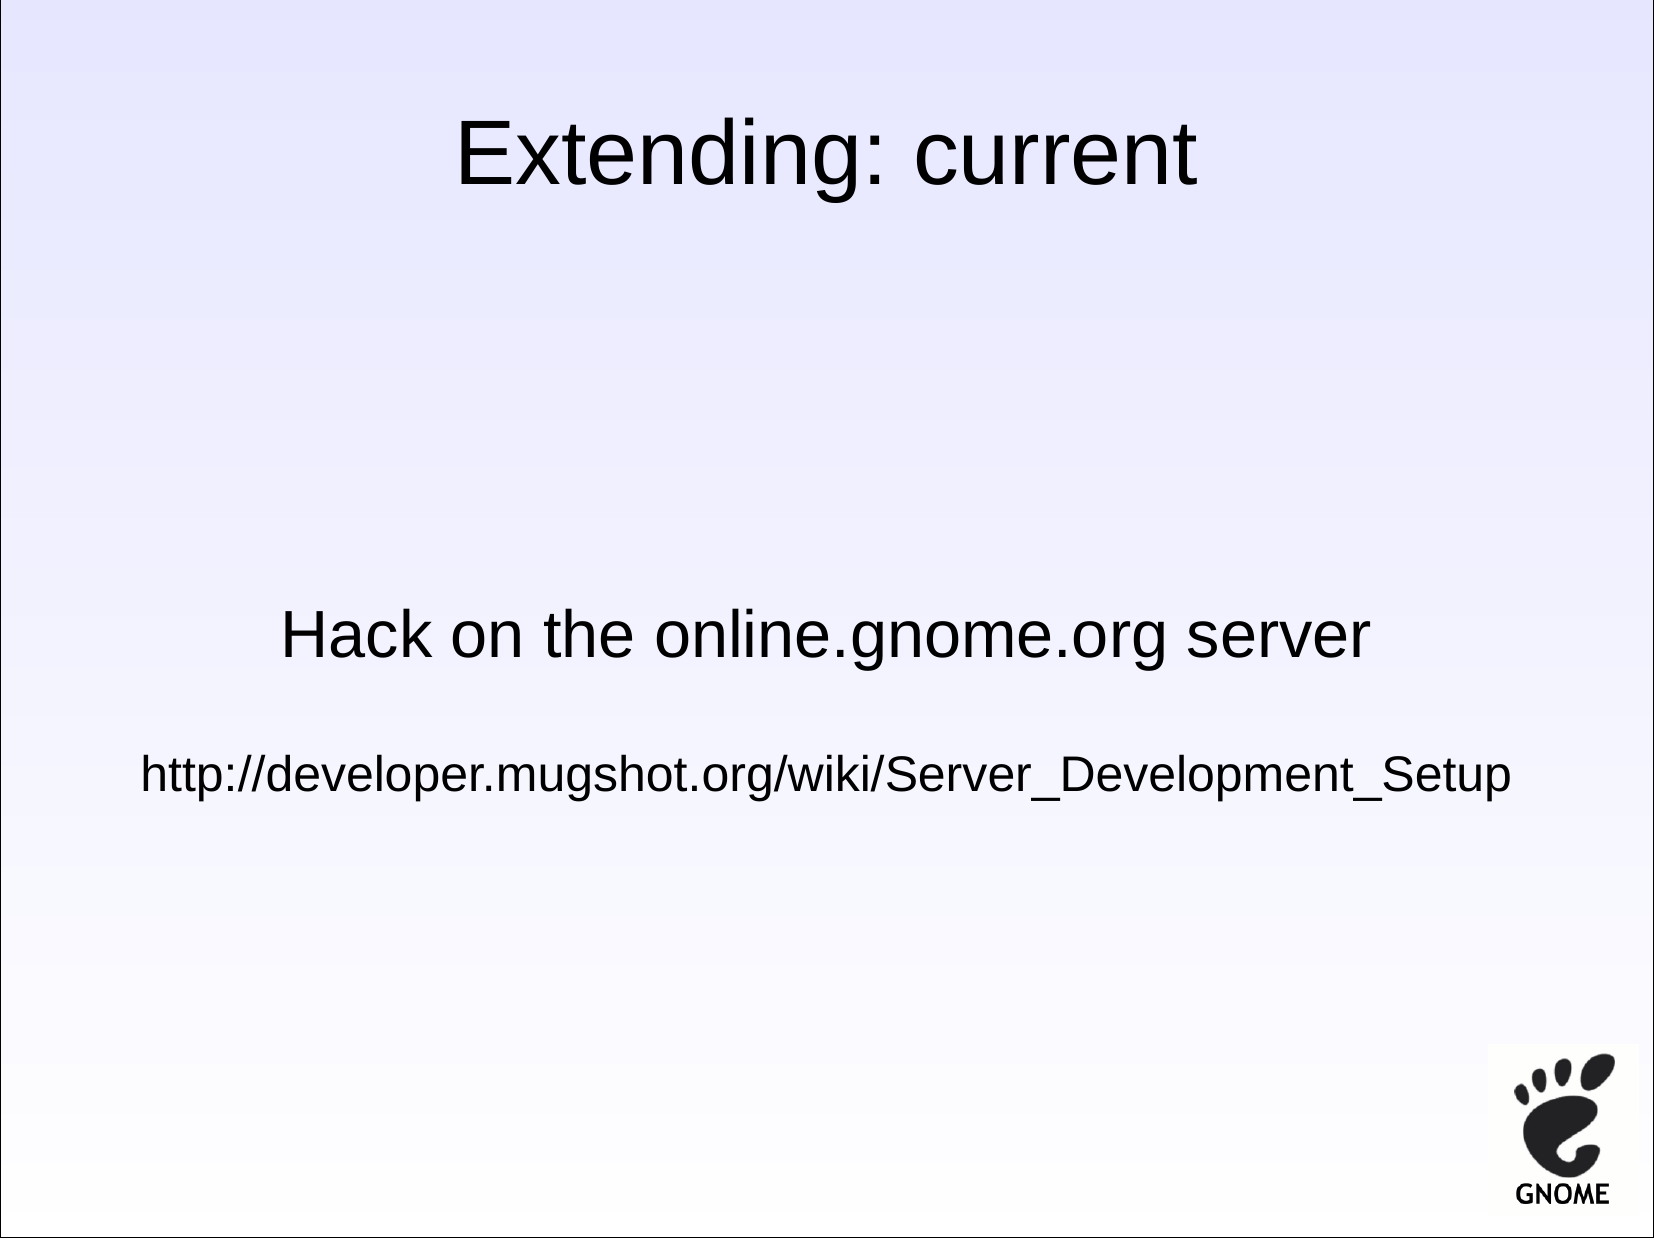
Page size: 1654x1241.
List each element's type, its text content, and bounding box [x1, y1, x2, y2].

subtitle Hack on the online.gnome.org server http://developer.mugshot.org/wiki/Server_Development_Setup [82, 297, 1571, 1102]
title Extending: current [82, 49, 1571, 257]
picture [1488, 1044, 1639, 1216]
